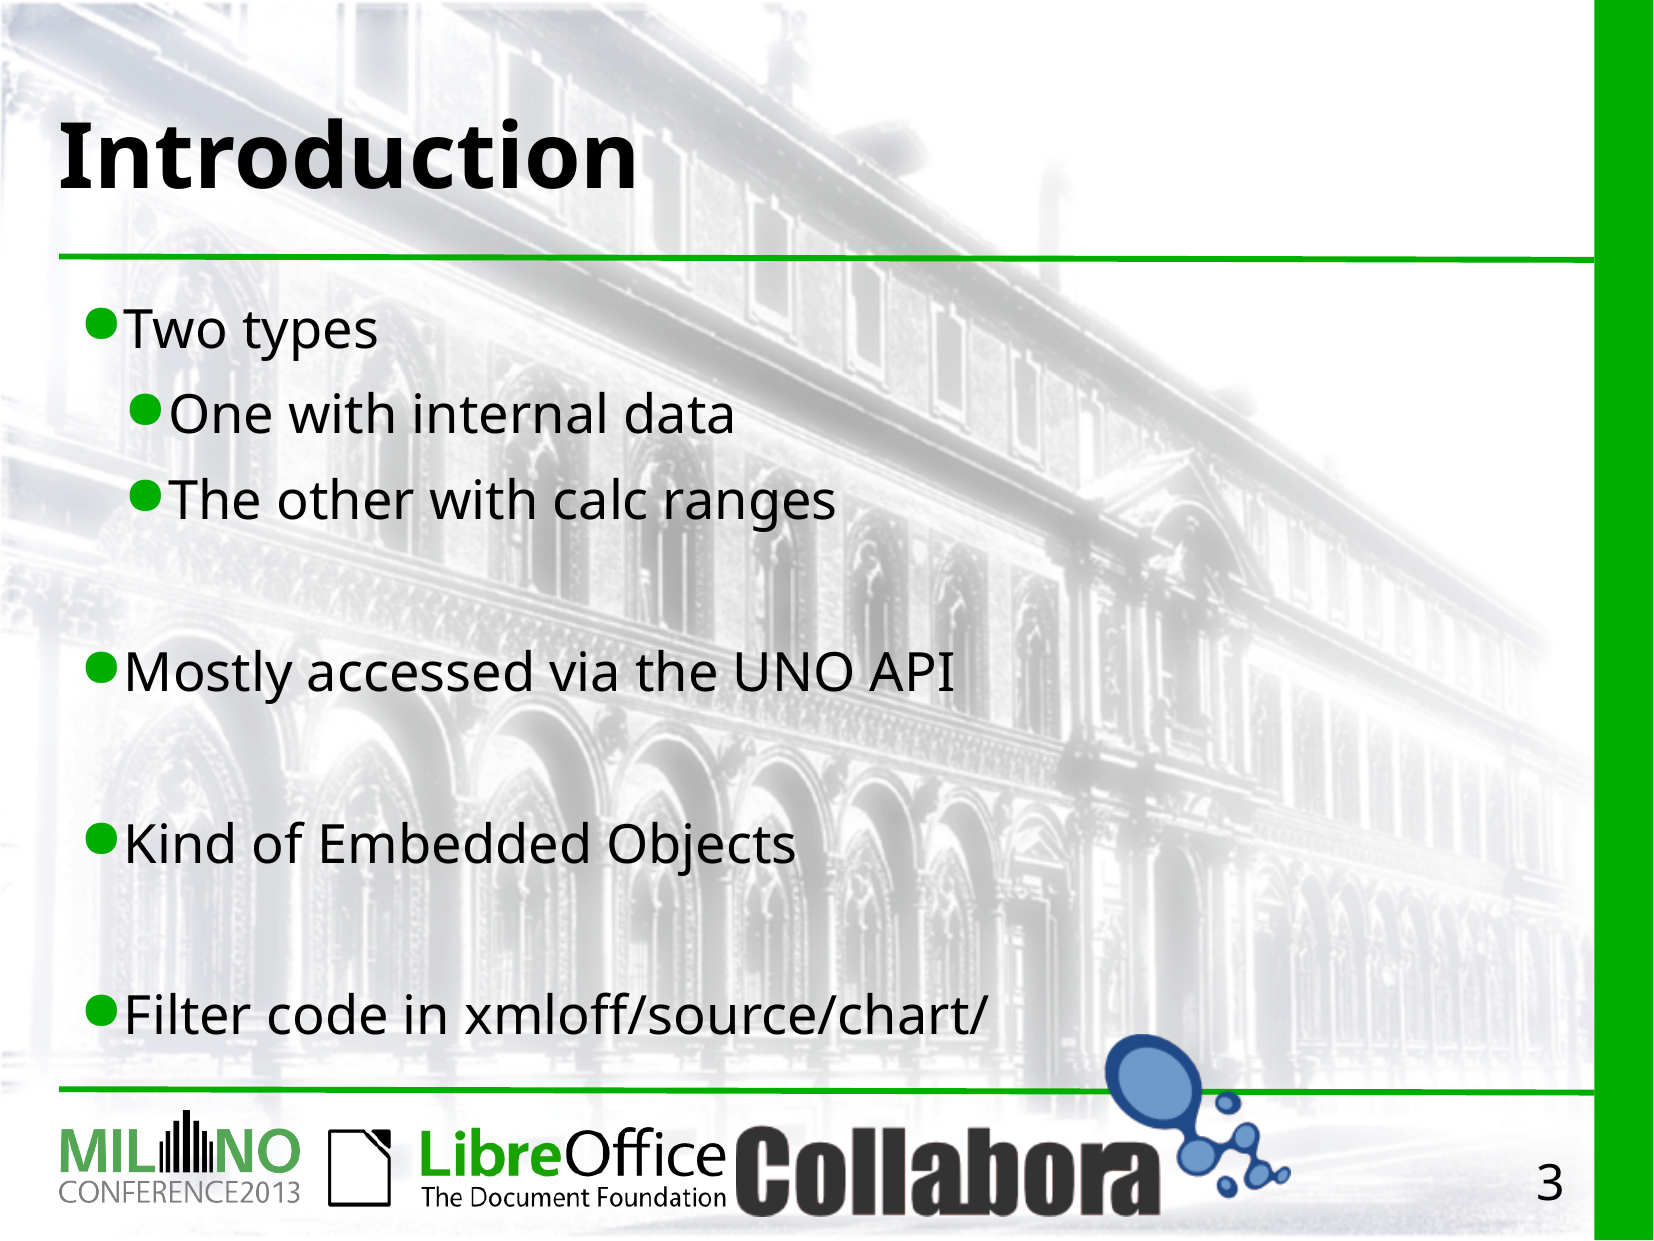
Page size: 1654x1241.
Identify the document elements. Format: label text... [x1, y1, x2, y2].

list Two types One with internal data The other with calc ranges Mostly accessed via the UNO API Kind of Embedded Objects Filter code in xmloff/source/chart/ [35, 290, 1524, 1010]
title Introduction [59, 49, 1548, 257]
picture [0, 1, 1594, 1241]
